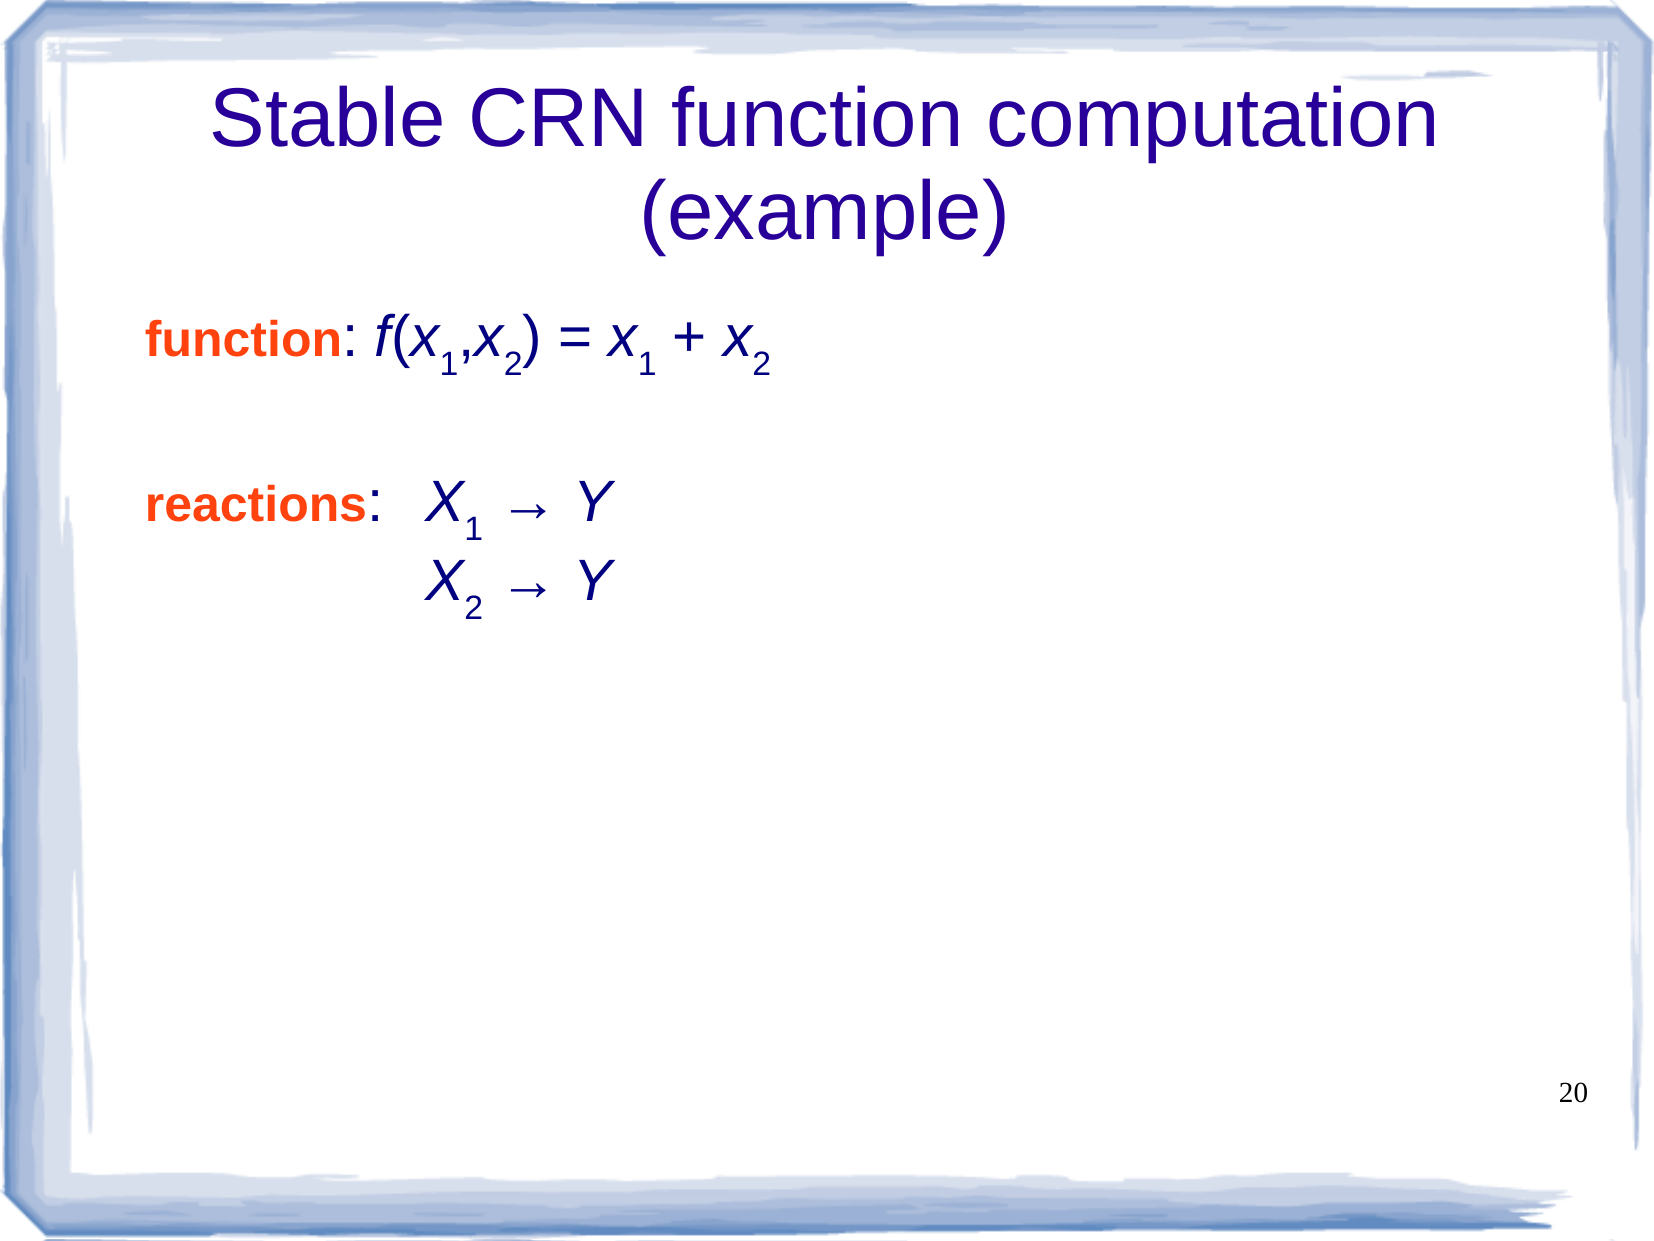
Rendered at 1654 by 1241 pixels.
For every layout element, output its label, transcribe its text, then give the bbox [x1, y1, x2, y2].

text_box X1 → Y X2 → Y [410, 461, 1062, 635]
picture [0, 0, 1654, 1241]
text_box function: f(x1,x2) = x1 + x2 [130, 295, 1522, 392]
text_box reactions: [130, 461, 410, 557]
title Stable CRN function computation (example) [75, 71, 1576, 258]
